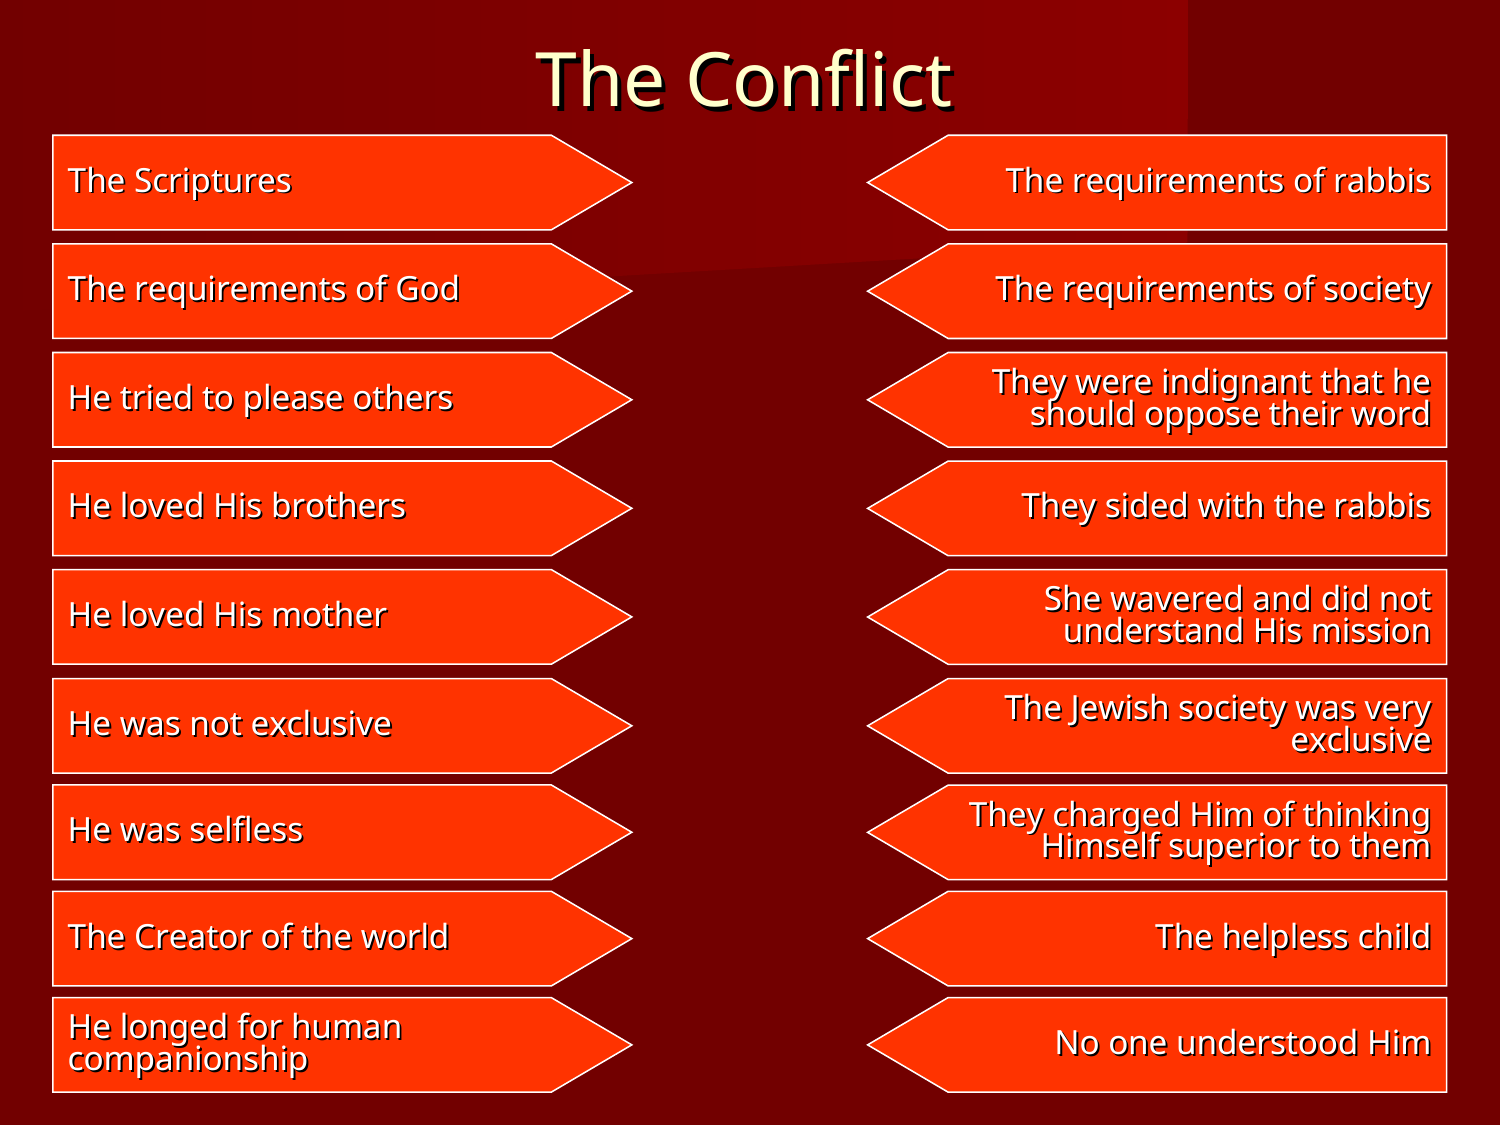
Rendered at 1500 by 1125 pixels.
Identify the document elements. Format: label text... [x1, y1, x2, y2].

text_box He loved His brothers [52, 460, 632, 556]
text_box No one understood Him [867, 997, 1447, 1093]
text_box They sided with the rabbis [867, 461, 1447, 556]
text_box The Jewish society was very exclusive [867, 678, 1447, 774]
text_box The Creator of the world [52, 891, 632, 986]
text_box He loved His mother [52, 569, 632, 665]
text_box The requirements of rabbis [867, 135, 1447, 230]
text_box The requirements of God [52, 243, 632, 339]
title The Conflict [69, 24, 1420, 130]
text_box He tried to please others [52, 352, 632, 447]
text_box The Scriptures [52, 135, 632, 230]
text_box He was not exclusive [52, 678, 632, 774]
text_box He longed for human companionship [52, 997, 632, 1093]
text_box The helpless child [867, 891, 1447, 986]
text_box She wavered and did not understand His mission [867, 569, 1447, 665]
text_box They charged Him of thinking Himself superior to them [867, 785, 1447, 880]
text_box They were indignant that he should oppose their word [867, 352, 1447, 448]
text_box The requirements of society [867, 243, 1447, 339]
text_box He was selfless [52, 784, 632, 880]
